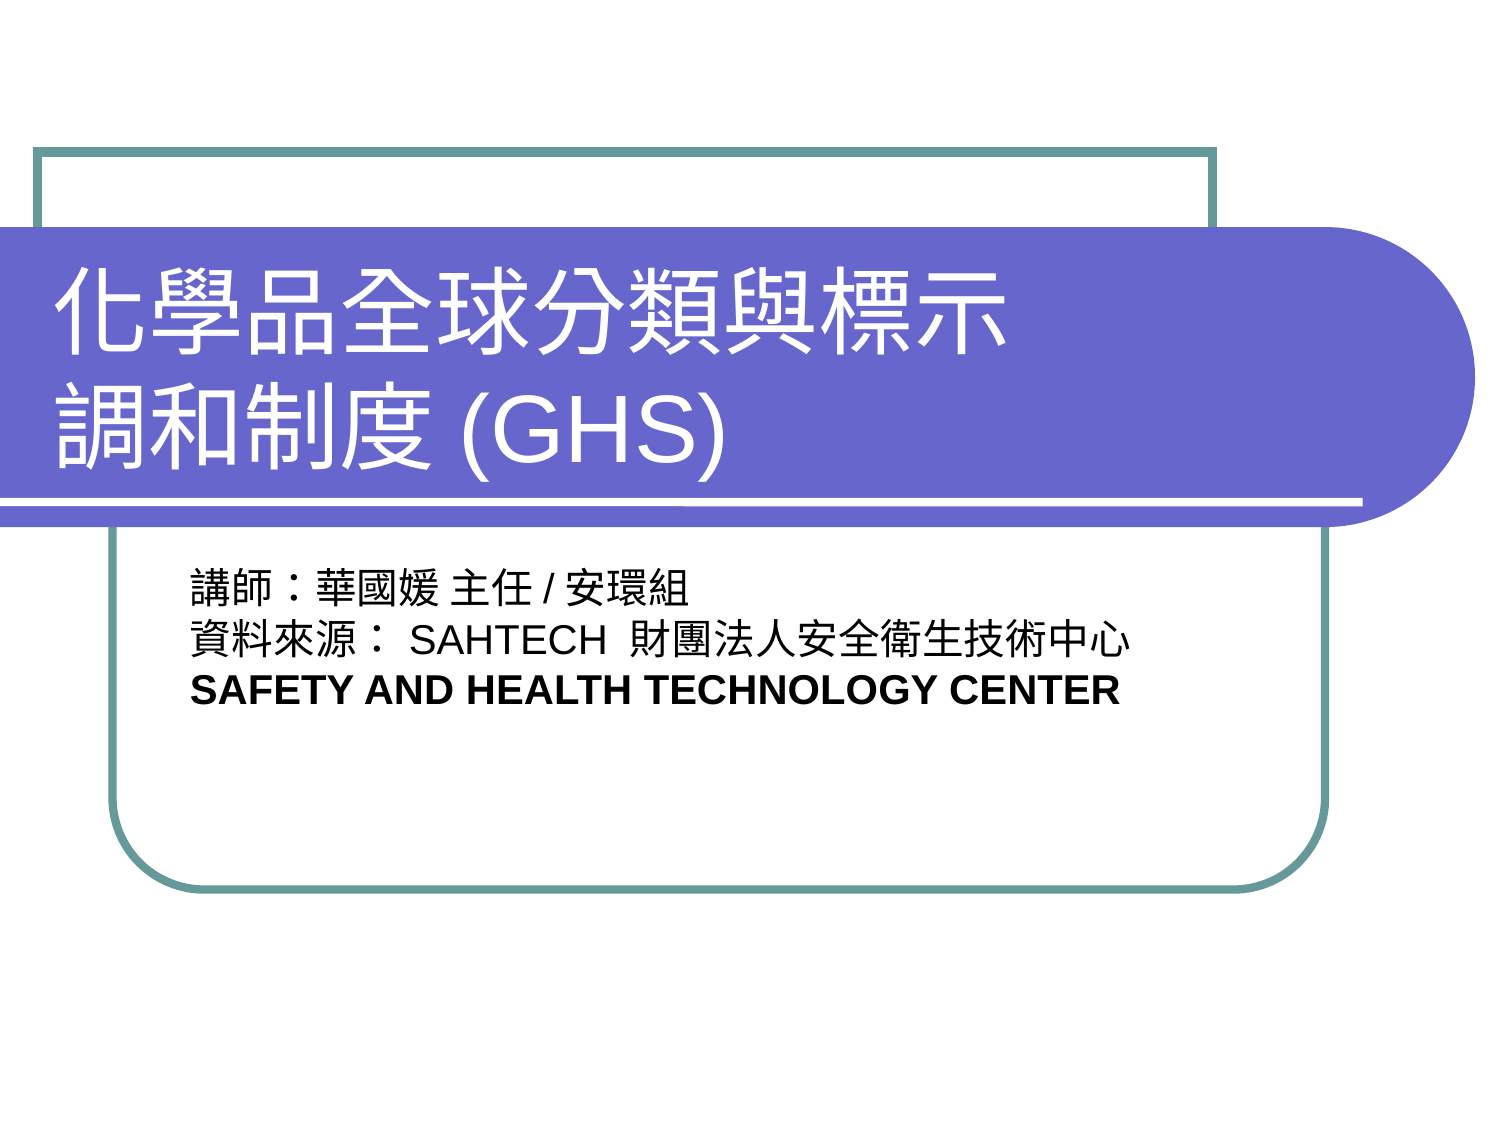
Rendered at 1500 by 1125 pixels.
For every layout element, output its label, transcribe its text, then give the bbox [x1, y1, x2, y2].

title 化學品全球分類與標示 調和制度(GHS) [37, 234, 1363, 499]
subtitle 講師：華國媛 主任/安環組 資料來源：SAHTECH 財團法人安全衛生技術中心 SAFETY AND HEALTH TECHNOLOGY CENTER [174, 564, 1263, 840]
